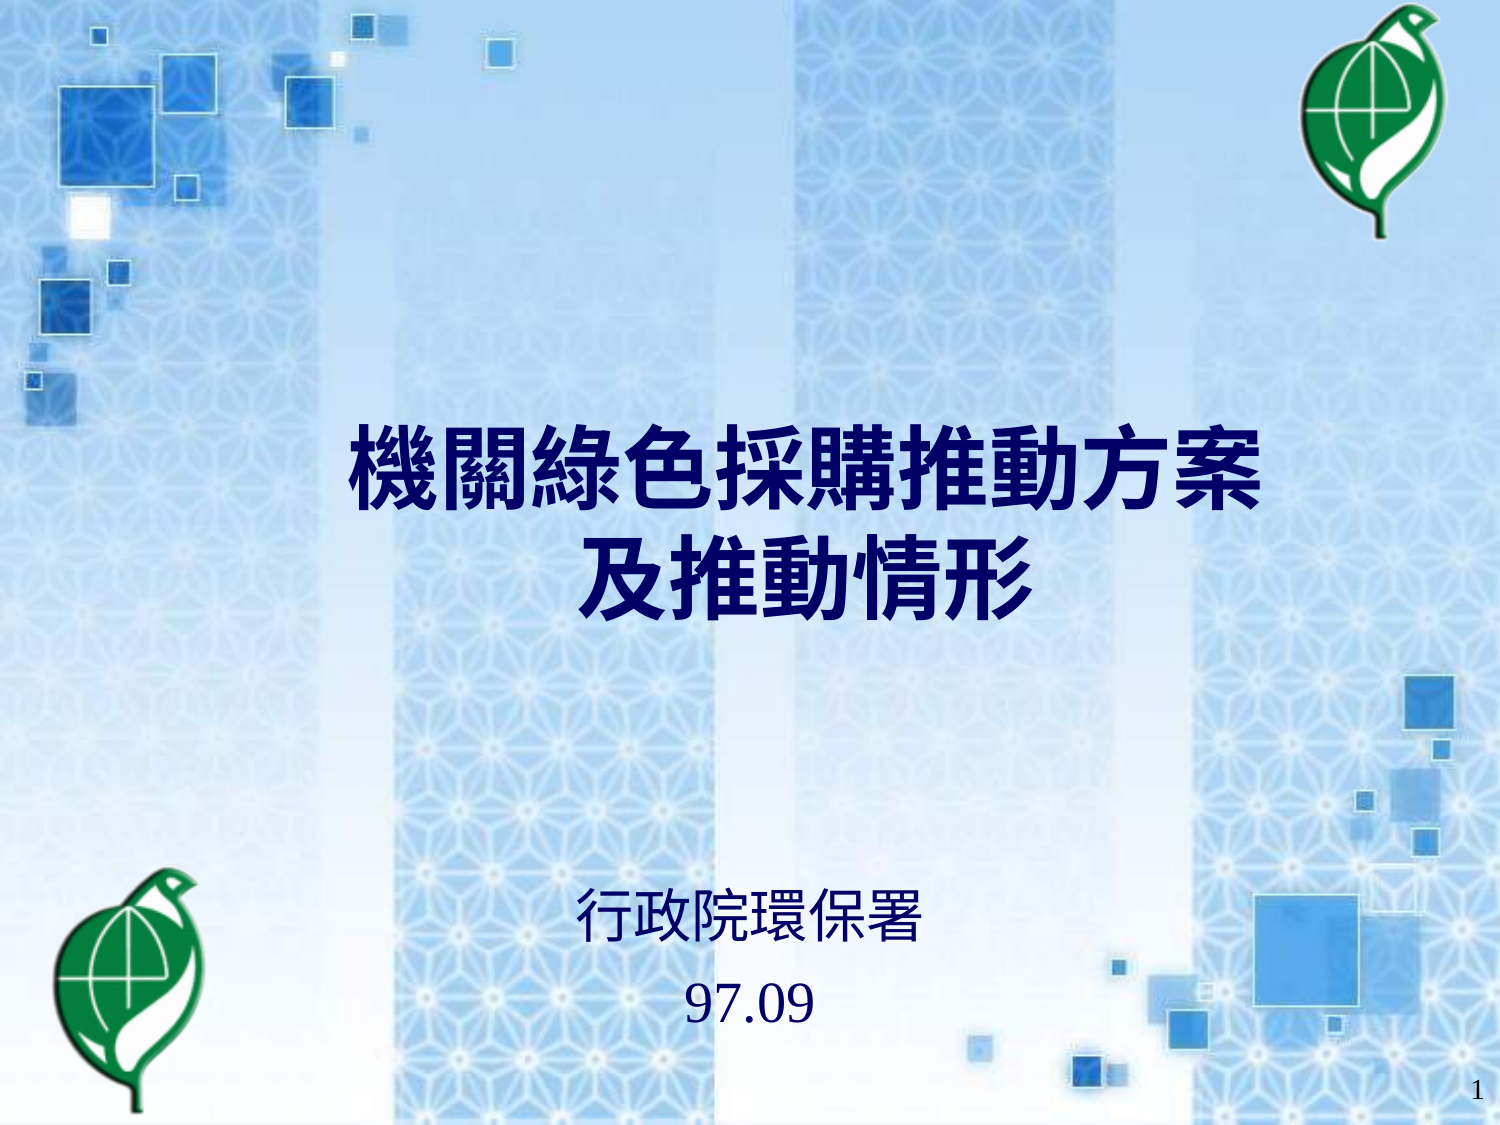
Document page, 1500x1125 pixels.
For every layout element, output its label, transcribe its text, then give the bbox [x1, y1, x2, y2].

picture [0, 0, 1500, 1125]
title 機關綠色採購推動方案及推動情形 [287, 399, 1325, 642]
subtitle 行政院環保署 97.09 [225, 787, 1276, 1063]
